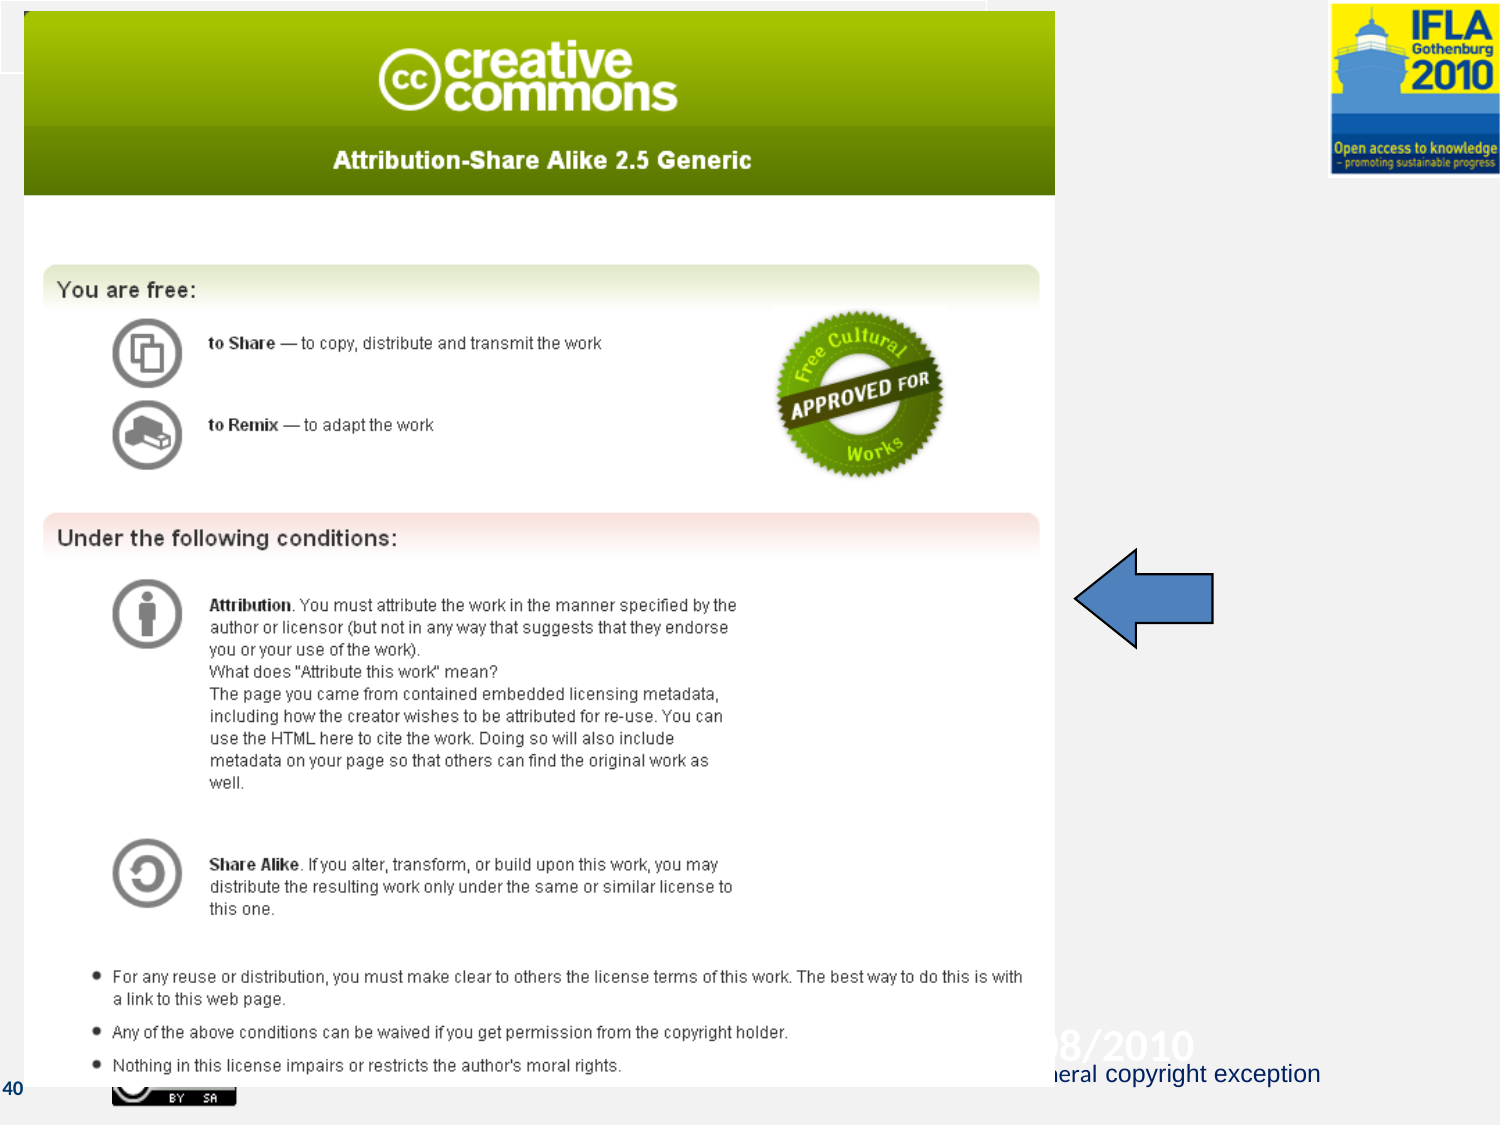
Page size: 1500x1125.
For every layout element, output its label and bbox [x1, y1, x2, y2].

text_box [1074, 549, 1213, 648]
picture [24, 11, 1055, 1087]
